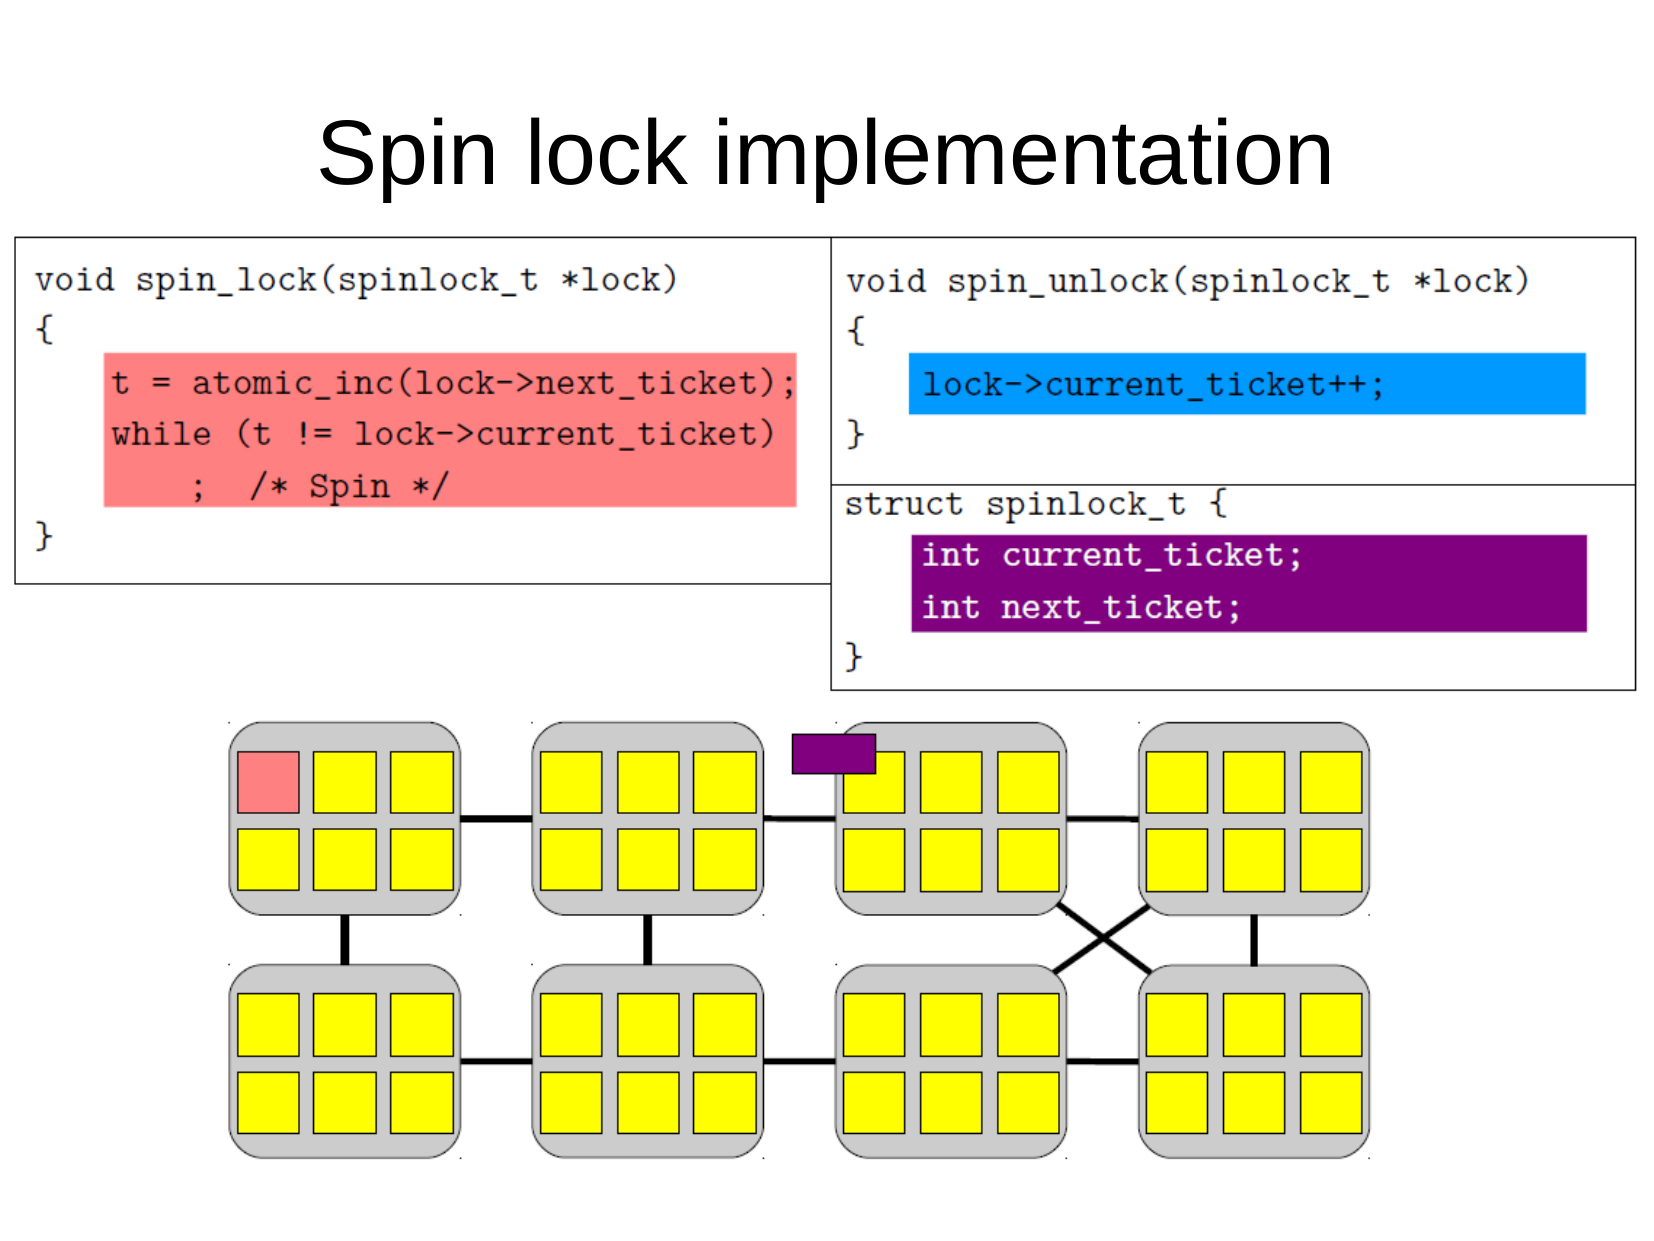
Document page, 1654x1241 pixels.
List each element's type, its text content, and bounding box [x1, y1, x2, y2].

picture [0, 215, 1654, 1216]
title Spin lock implementation [82, 49, 1571, 215]
